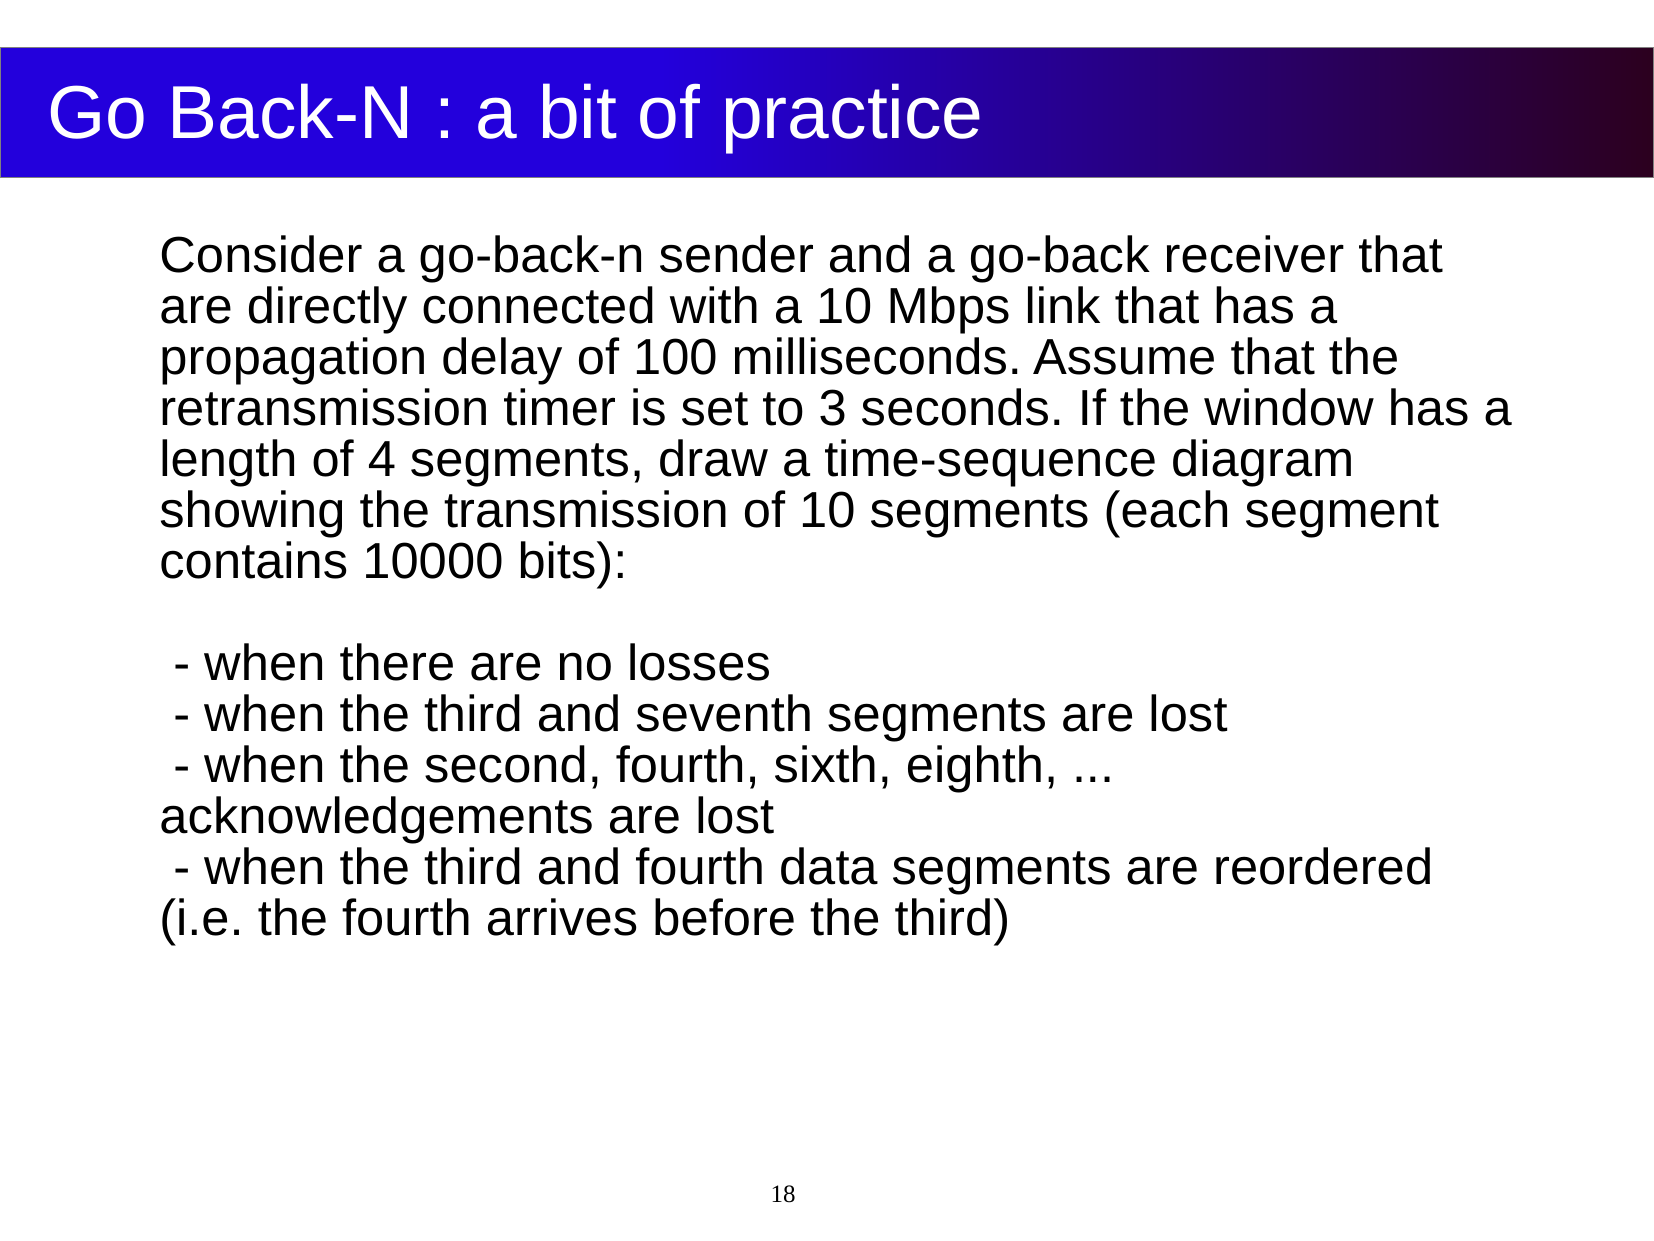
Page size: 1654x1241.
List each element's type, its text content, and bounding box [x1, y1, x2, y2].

list Consider a go-back-n sender and a go-back receiver that are directly connected with a 10 Mbps link that has a propagation delay of 100 milliseconds. Assume that the retransmission timer is set to 3 seconds. If the window has a length of 4 segments, draw a time-sequence diagram showing the transmission of 10 segments (each segment contains 10000 bits): - when there are no losses - when the third and seventh segments are lost - when the second, fourth, sixth, eighth, ... acknowledgements are lost - when the third and fourth data segments are reordered (i.e. the fourth arrives before the third) [116, 231, 1528, 951]
title Go Back-N : a bit of practice [47, 6, 1477, 225]
